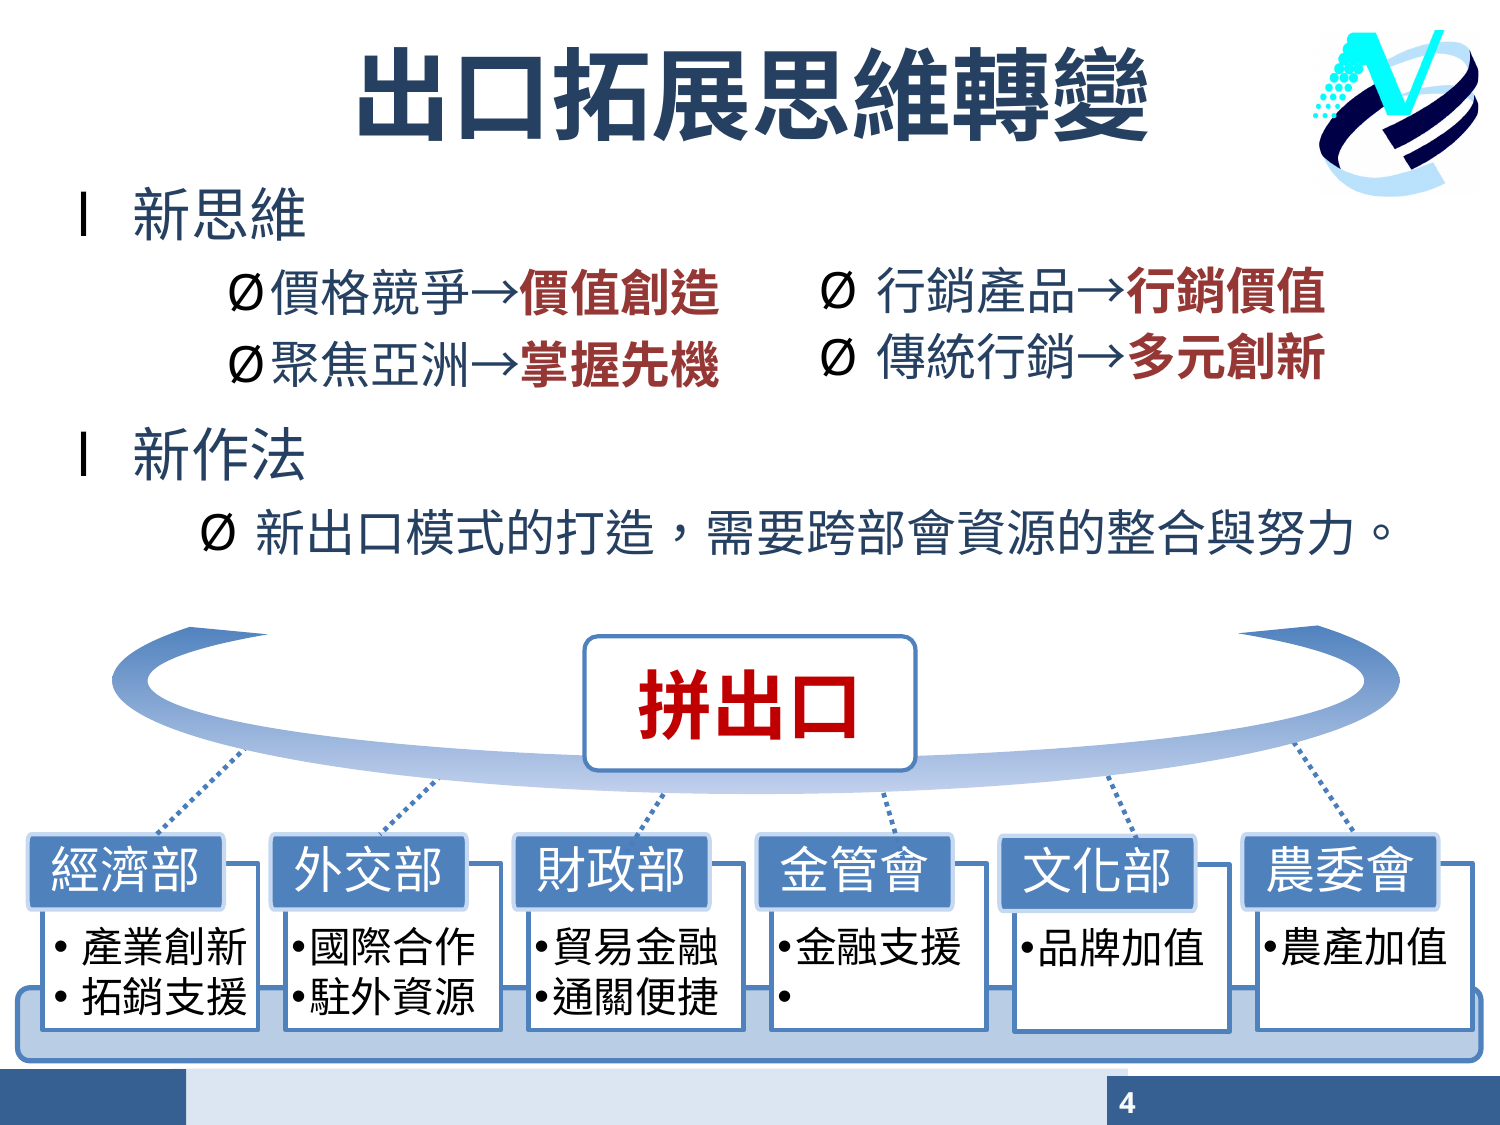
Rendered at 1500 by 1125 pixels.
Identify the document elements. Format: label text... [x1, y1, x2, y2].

title 出口拓展思維轉變 [1, 0, 1500, 186]
text_box 經濟部 [27, 834, 224, 910]
text_box 行銷產品→行銷價值 傳統行銷→多元創新 [653, 251, 1377, 431]
text_box [17, 987, 1481, 1061]
text_box [112, 625, 1400, 795]
text_box 國際合作 駐外資源 [285, 863, 501, 1030]
text_box 農委會 [1242, 834, 1439, 910]
text_box 金融支援 [771, 863, 987, 1030]
text_box 金管會 [756, 834, 953, 910]
text_box 財政部 [513, 834, 710, 910]
text_box 農產加值 [1257, 863, 1473, 1030]
text_box 品牌加值 [1014, 864, 1230, 1032]
text_box 貿易金融 通關便捷 [528, 863, 744, 1030]
text_box 外交部 [270, 834, 467, 910]
text_box 產業創新 拓銷支援 [42, 863, 258, 1030]
text_box 拼出口 [584, 636, 916, 771]
text_box 文化部 [999, 835, 1196, 911]
text_box 新思維 價格競爭→價值創造 聚焦亞洲→掌握先機 新作法 新出口模式的打造，需要跨部會資源的整合與努力。 [61, 171, 1473, 637]
